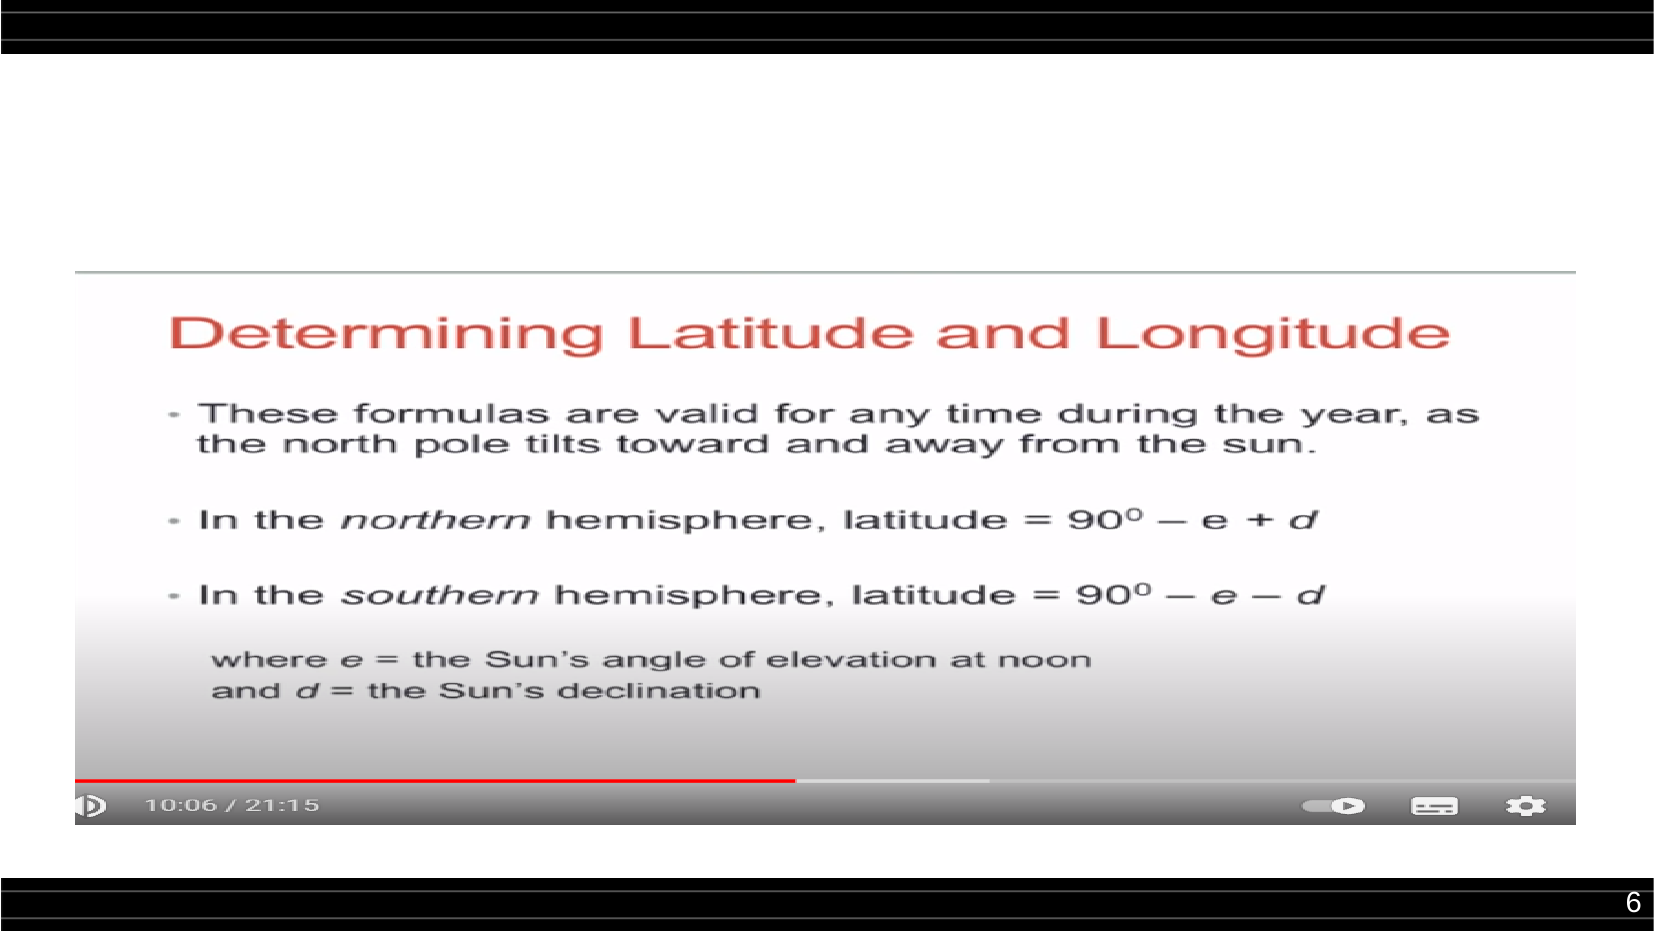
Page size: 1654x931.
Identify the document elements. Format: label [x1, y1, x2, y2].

picture [1, 878, 1654, 931]
picture [75, 271, 1576, 826]
picture [1, 0, 1654, 54]
